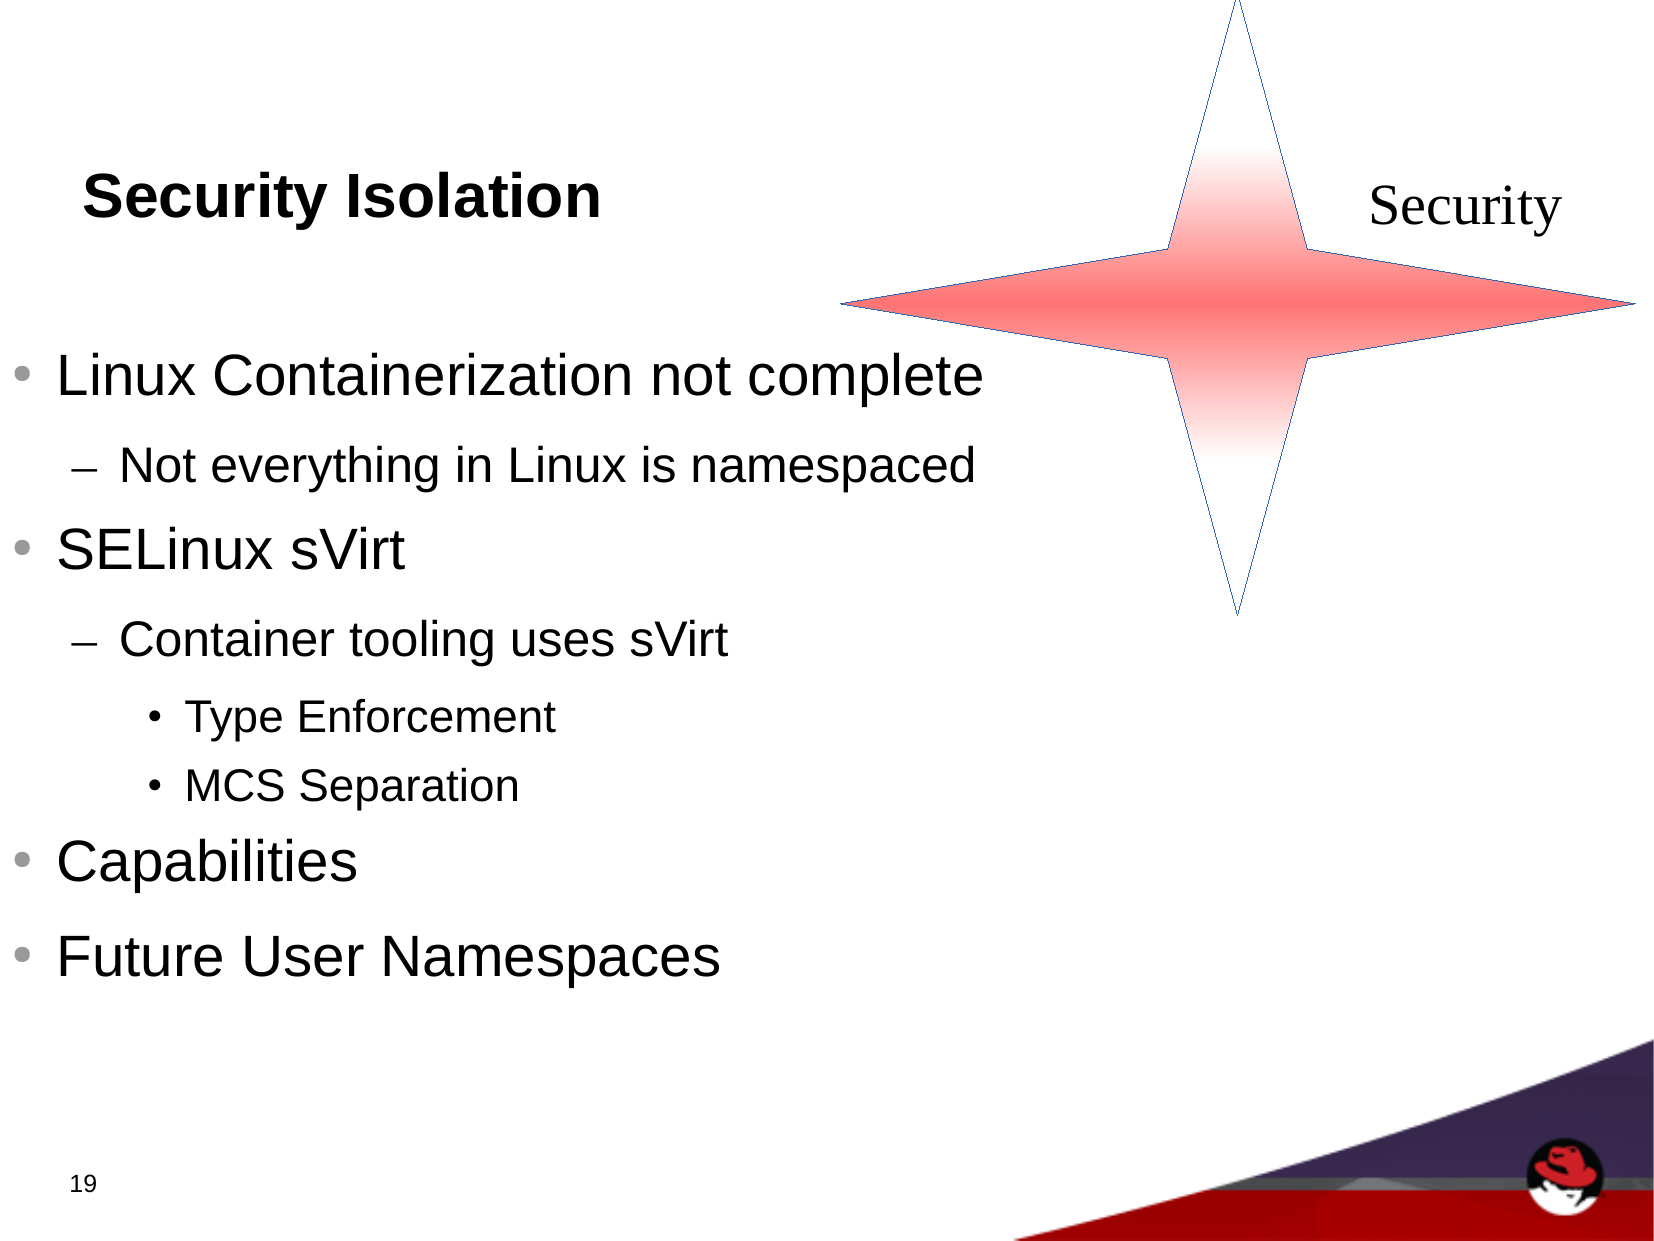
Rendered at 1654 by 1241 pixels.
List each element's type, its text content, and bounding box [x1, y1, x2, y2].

picture [1012, 1036, 1654, 1241]
text_box [840, 0, 1636, 616]
title Security Isolation [1268, 102, 1571, 290]
title Security Isolation [82, 102, 1207, 290]
list Linux Containerization not complete Not everything in Linux is namespaced SELinux sVirt Container tooling uses sVirt Type Enforcement MCS Separation Capabilities Future User Namespaces [0, 342, 1486, 989]
text_box Security [1353, 165, 1654, 250]
